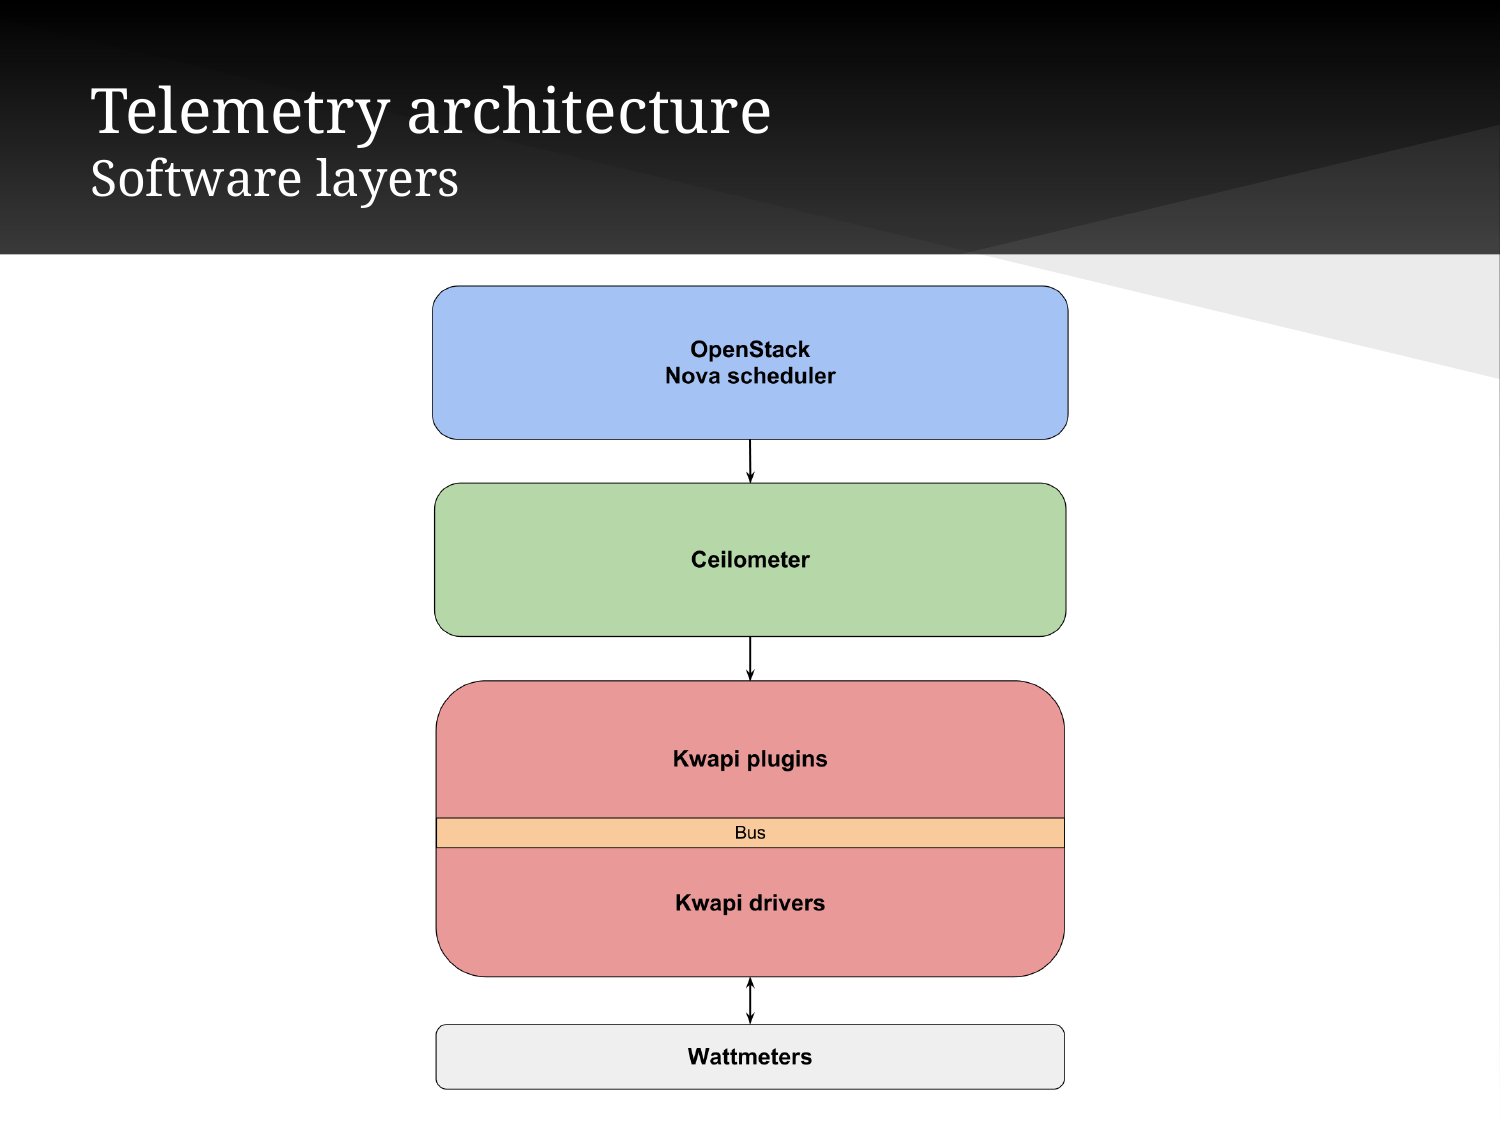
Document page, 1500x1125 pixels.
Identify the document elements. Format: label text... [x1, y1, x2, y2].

title Telemetry architecture Software layers [75, 45, 1425, 233]
picture [388, 268, 1112, 1100]
